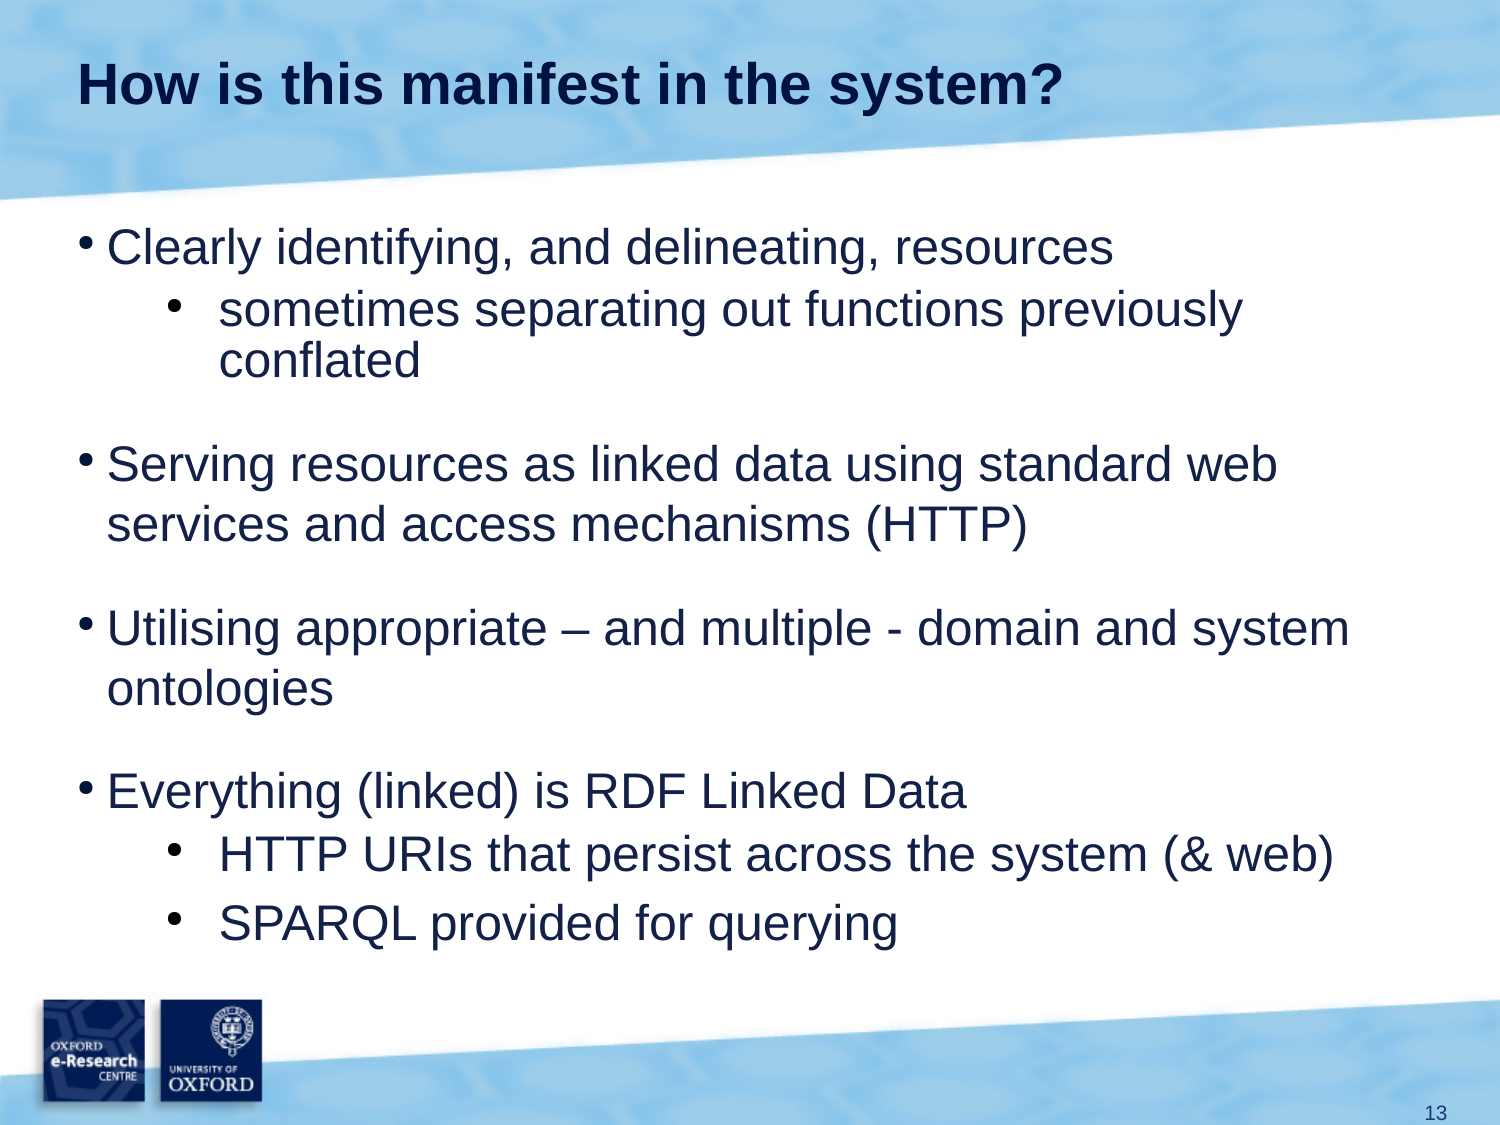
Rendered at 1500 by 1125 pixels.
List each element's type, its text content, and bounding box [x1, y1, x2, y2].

list Clearly identifying, and delineating, resources sometimes separating out functions previously conflated Serving resources as linked data using standard web services and access mechanisms (HTTP) Utilising appropriate – and multiple - domain and system ontologies Everything (linked) is RDF Linked Data HTTP URIs that persist across the system (& web) SPARQL provided for querying [62, 206, 1388, 972]
picture [0, 0, 1500, 213]
title How is this manifest in the system? [62, 24, 1409, 138]
picture [0, 944, 1500, 1125]
